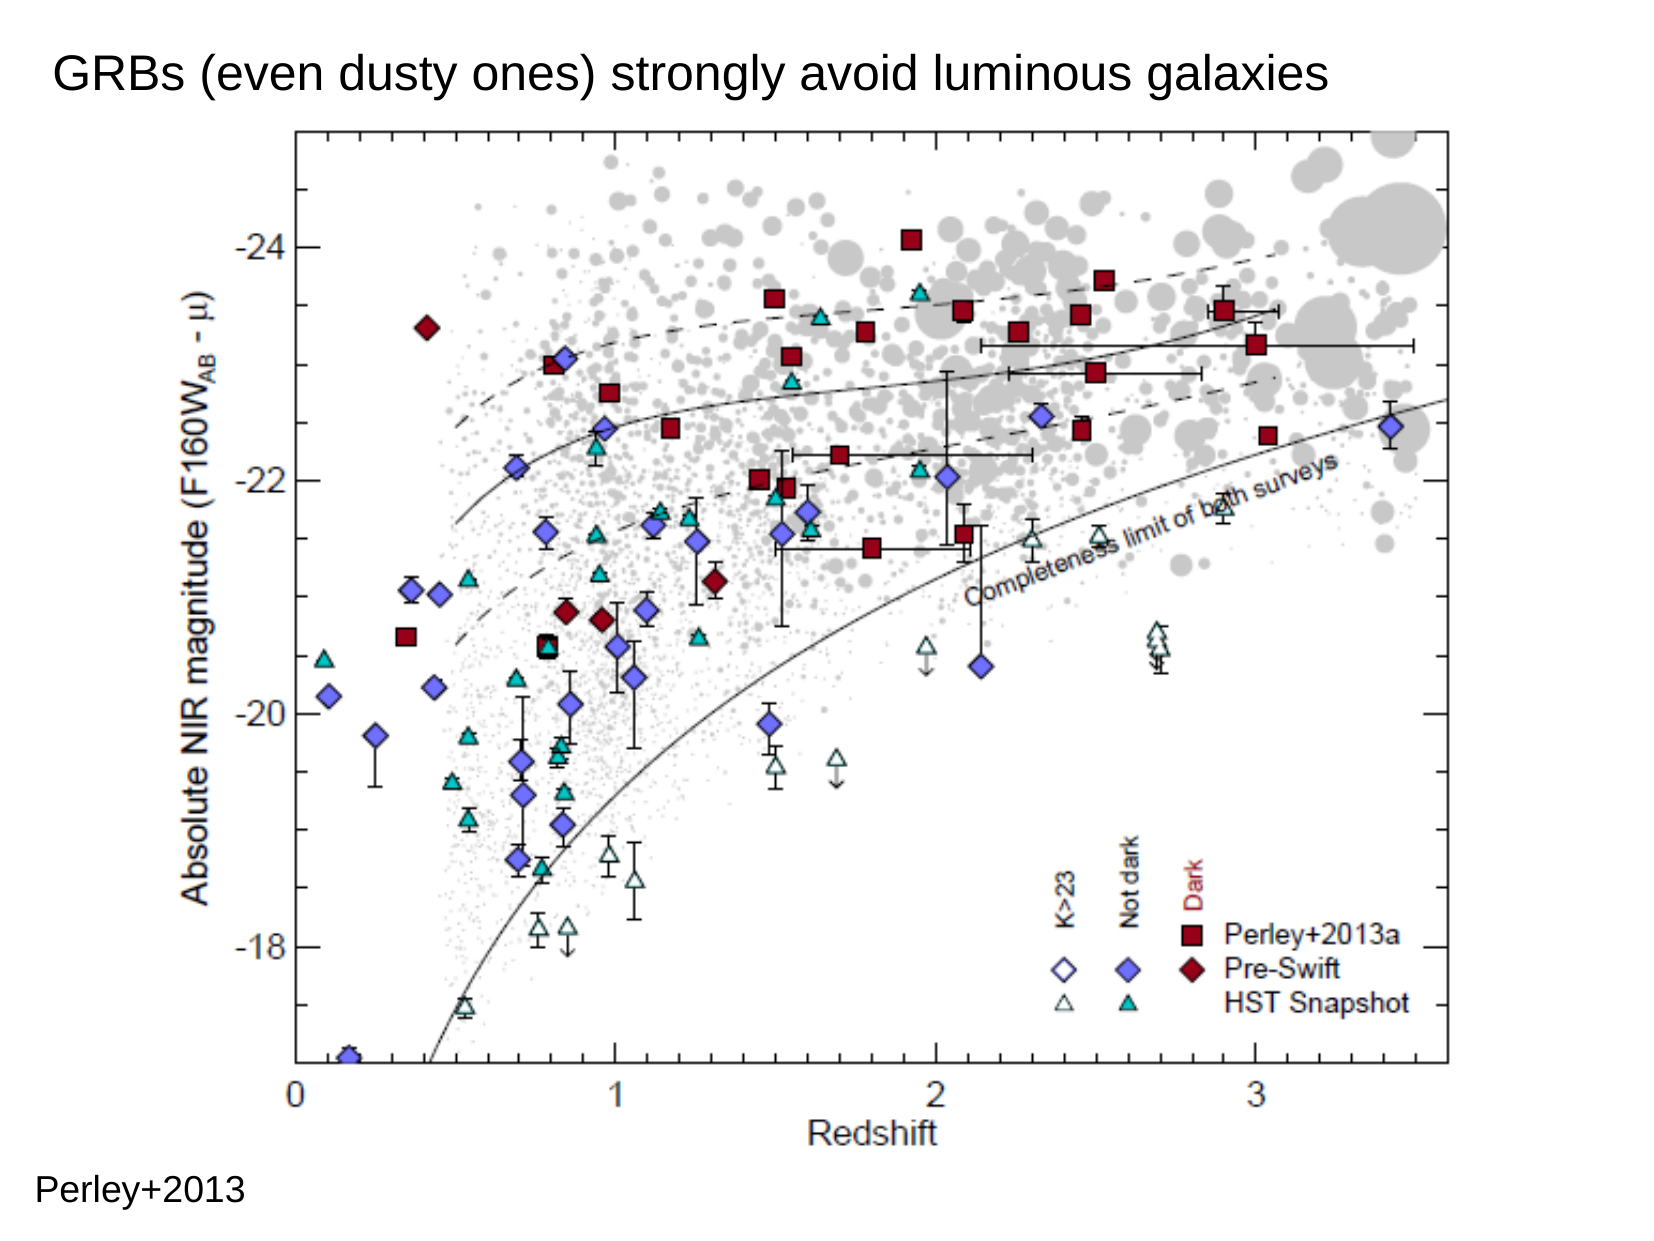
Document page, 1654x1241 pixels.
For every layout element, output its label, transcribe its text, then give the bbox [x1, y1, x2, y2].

text_box GRBs (even dusty ones) strongly avoid luminous galaxies [37, 37, 1501, 109]
picture [109, 109, 1501, 1178]
text_box Perley+2013 [19, 1160, 283, 1218]
